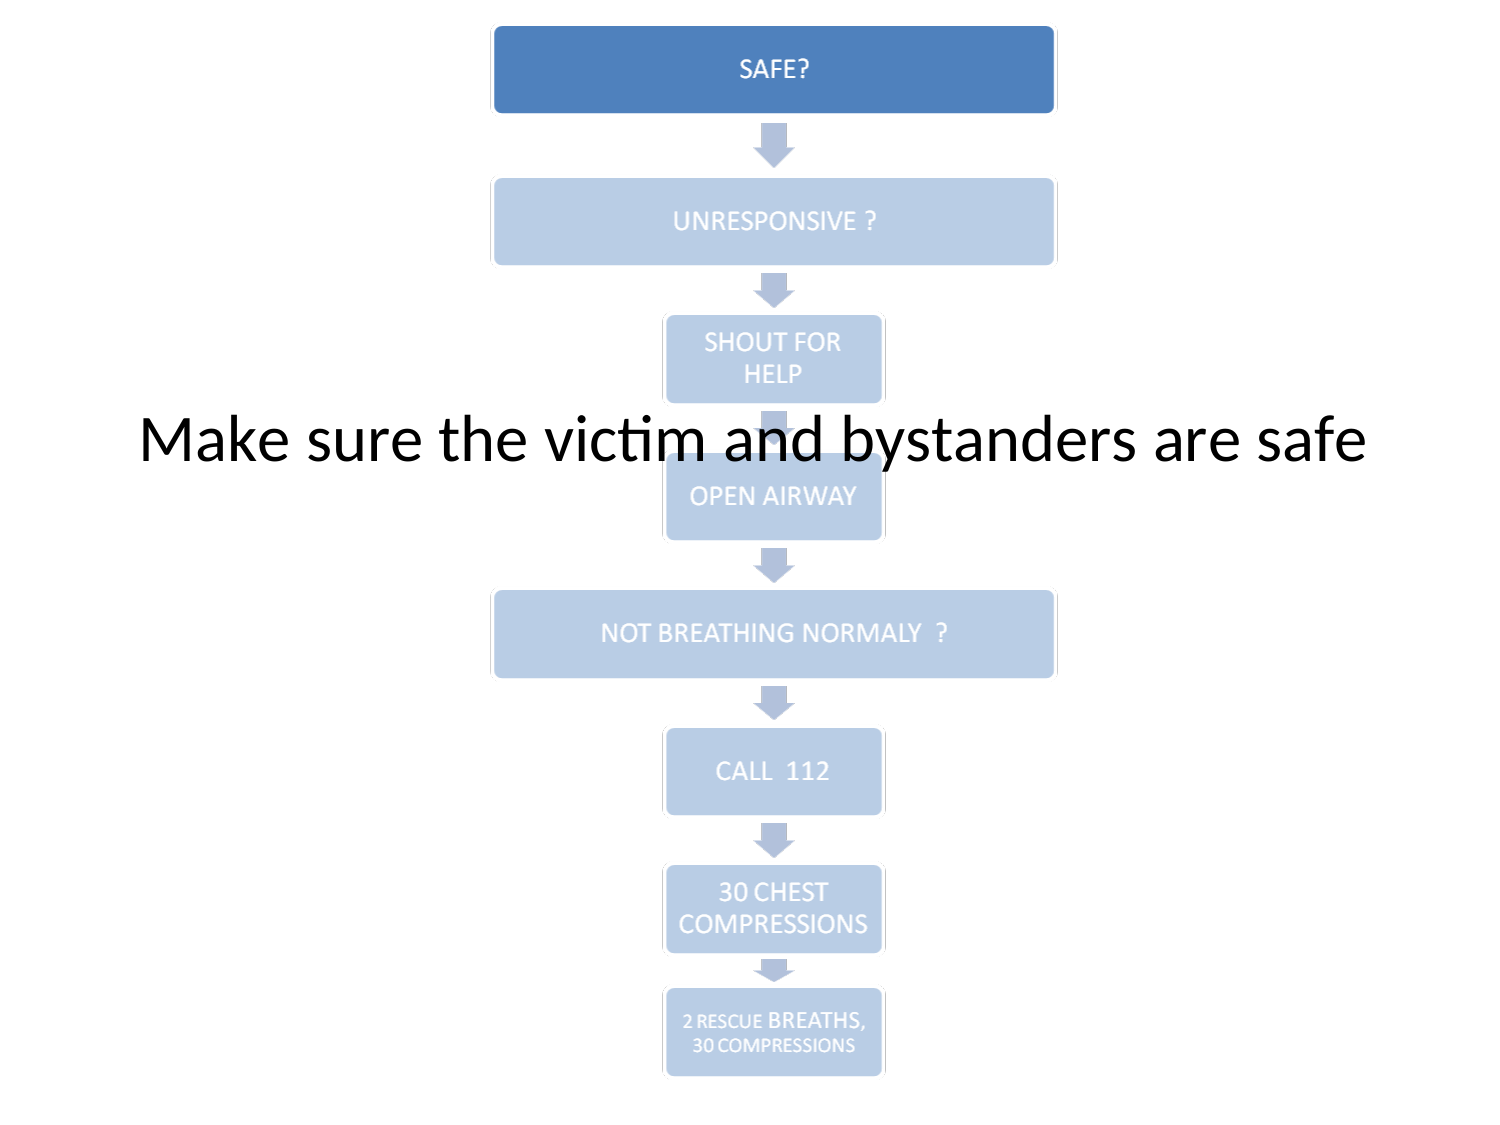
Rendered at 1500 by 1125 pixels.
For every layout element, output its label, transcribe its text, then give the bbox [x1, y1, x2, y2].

picture [140, 21, 1408, 1082]
text_box Make sure the victim and bystanders are safe [123, 386, 1395, 504]
